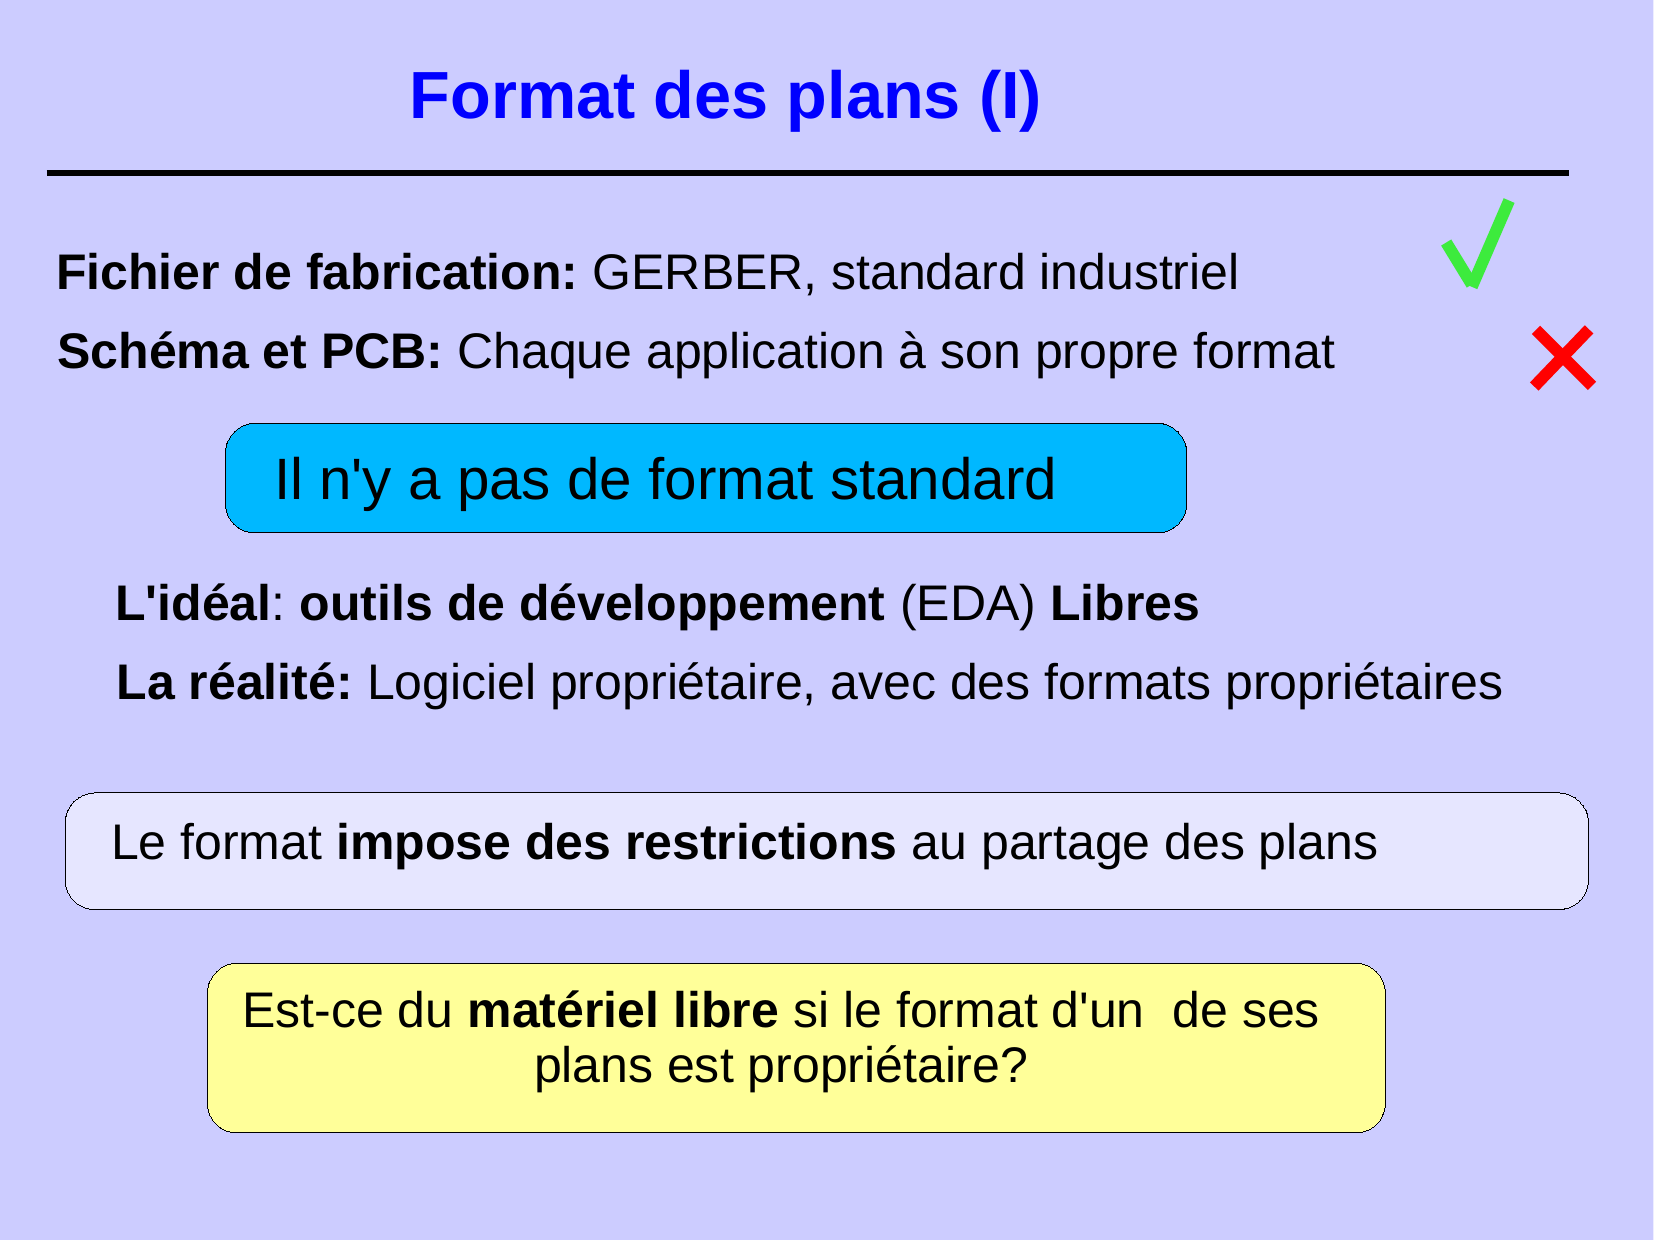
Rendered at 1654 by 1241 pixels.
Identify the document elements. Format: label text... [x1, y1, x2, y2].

text_box Fichier de fabrication: GERBER, standard industriel Schéma et PCB: Chaque application à son propre format [43, 243, 1567, 385]
text_box Il n'y a pas de format standard [274, 446, 1346, 515]
text_box [225, 423, 1186, 533]
title Format des plans (I) [88, 0, 1364, 178]
text_box Est-ce du matériel libre si le format d'un de ses plans est propriétaire? [242, 981, 1332, 1099]
text_box L'idéal: outils de développement (EDA) Libres La réalité: Logiciel propriétaire, avec des formats propriétaires [102, 575, 1577, 774]
text_box [65, 792, 1589, 910]
text_box Le format impose des restrictions au partage des plans [111, 813, 1596, 873]
text_box [207, 963, 1386, 1133]
